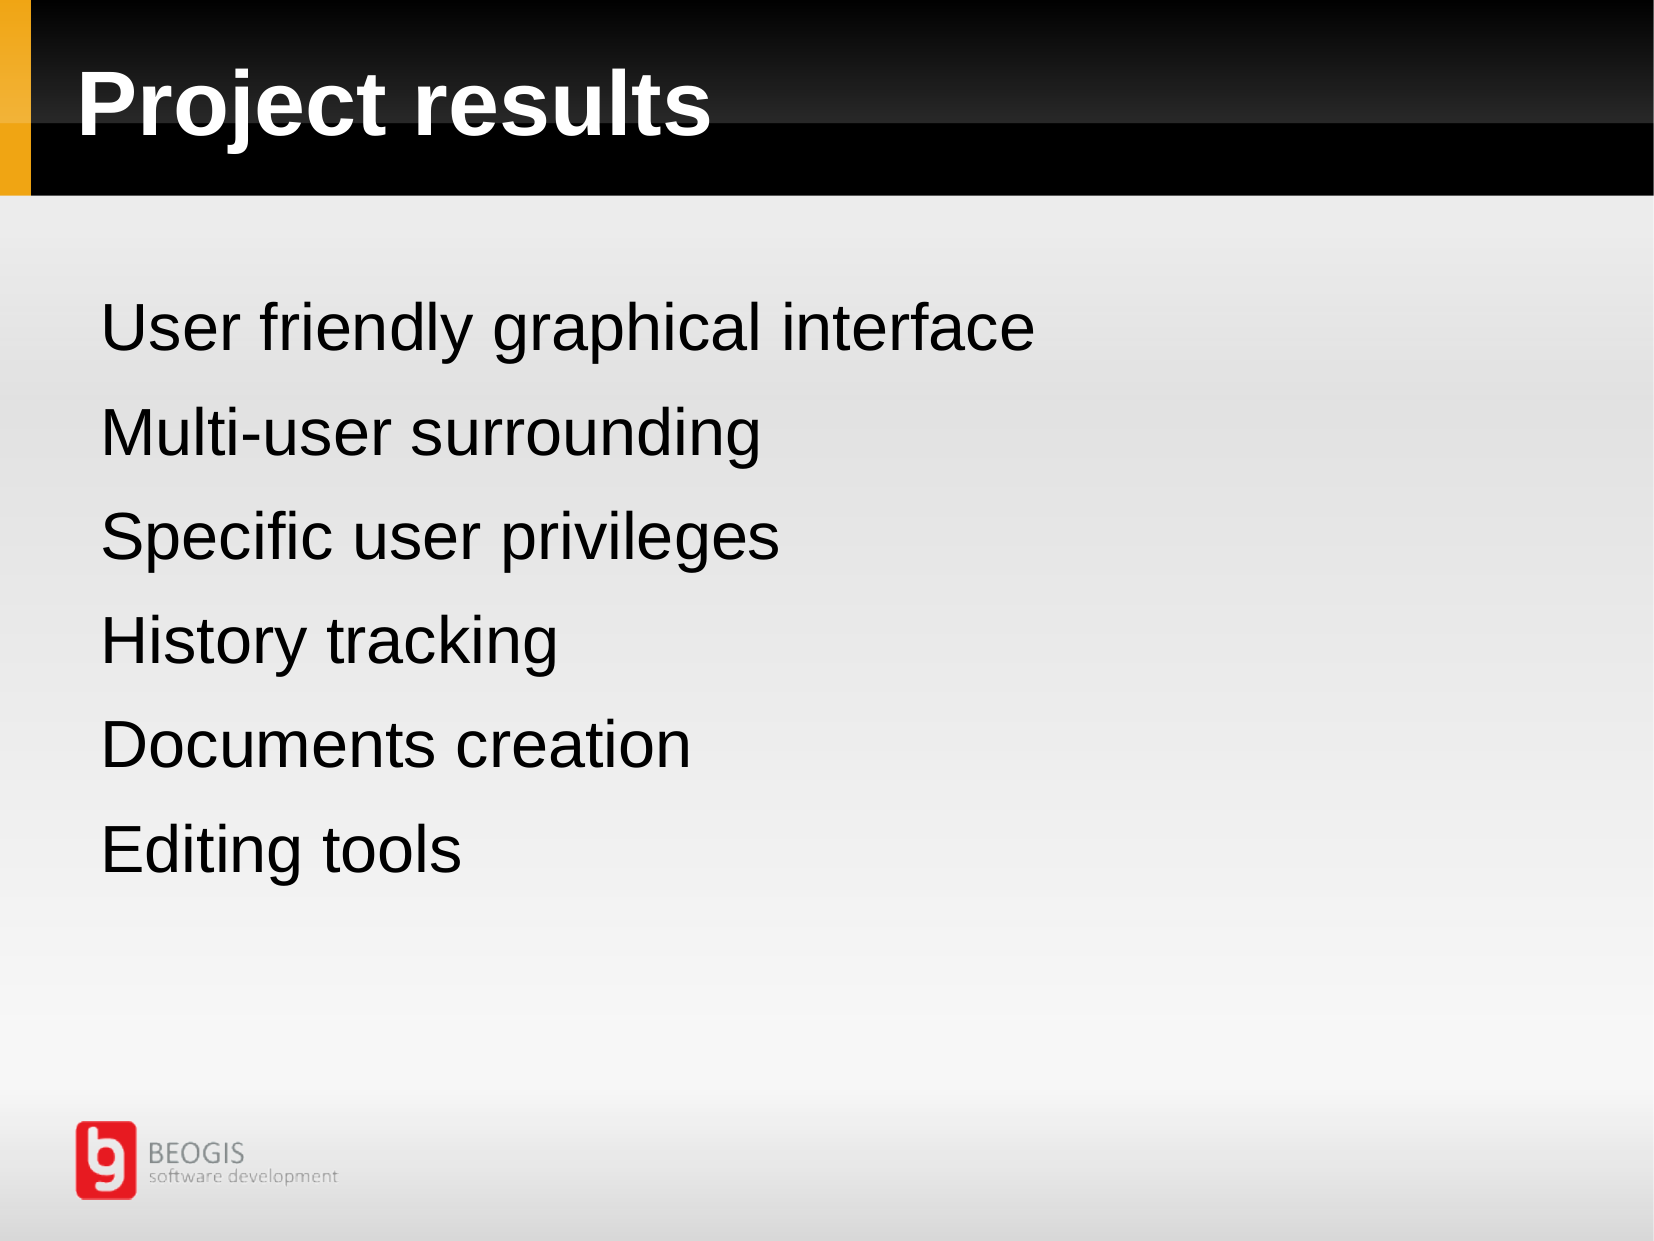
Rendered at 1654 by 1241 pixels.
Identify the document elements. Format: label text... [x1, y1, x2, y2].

picture [0, 0, 1654, 1241]
title Project results [76, 7, 1565, 200]
list User friendly graphical interface Multi-user surrounding Specific user privileges History tracking Documents creation Editing tools [82, 290, 1571, 1094]
